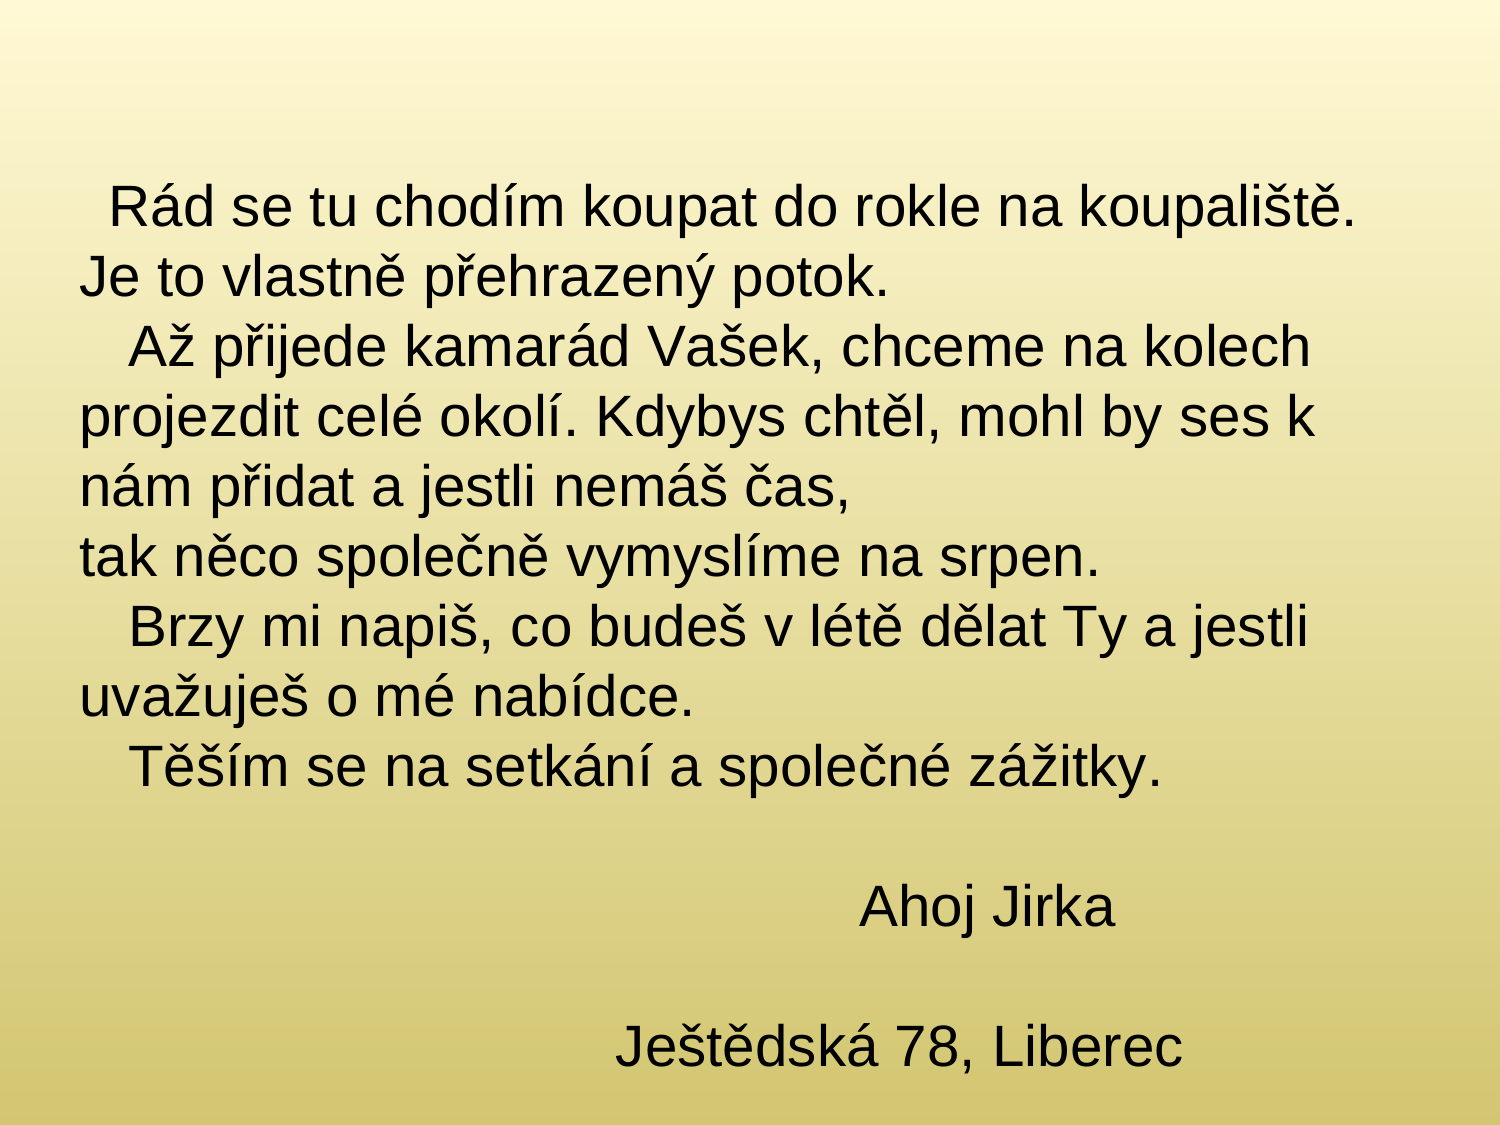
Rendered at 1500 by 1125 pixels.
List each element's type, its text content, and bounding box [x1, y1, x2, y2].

text_box Rád se tu chodím koupat do rokle na koupaliště. Je to vlastně přehrazený potok. Až přijede kamarád Vašek, chceme na kolech projezdit celé okolí. Kdybys chtěl, mohl by ses k nám přidat a jestli nemáš čas, tak něco společně vymyslíme na srpen. Brzy mi napiš, co budeš v létě dělat Ty a jestli uvažuješ o mé nabídce. Těším se na setkání a společné zážitky. Ahoj Jirka Ještědská 78, Liberec [64, 160, 1418, 1087]
